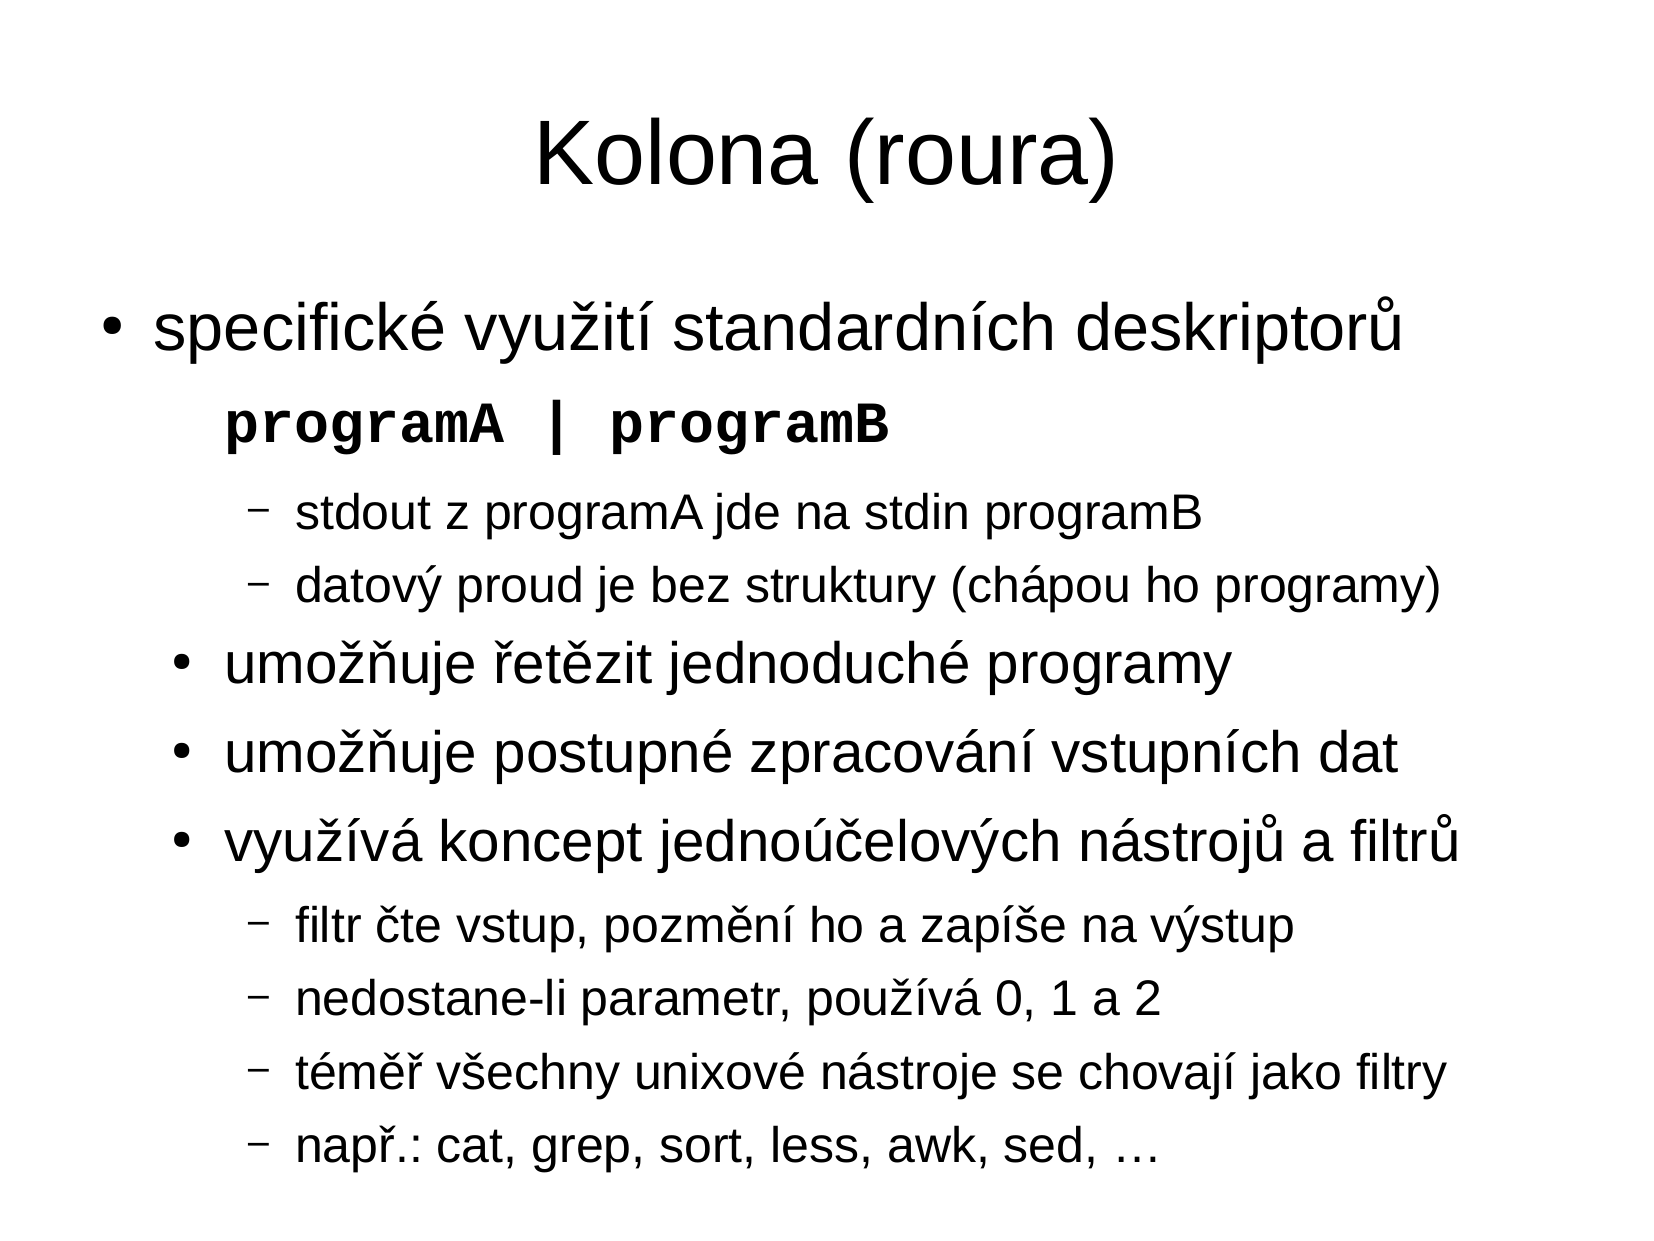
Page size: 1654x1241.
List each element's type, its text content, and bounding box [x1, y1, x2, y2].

title Kolona (roura) [82, 56, 1571, 250]
list specifické využití standardních deskriptorů programA | programB stdout z programA jde na stdin programB datový proud je bez struktury (chápou ho programy) umožňuje řetězit jednoduché programy umožňuje postupné zpracování vstupních dat využívá koncept jednoúčelových nástrojů a filtrů filtr čte vstup, pozmění ho a zapíše na výstup nedostane-li parametr, používá 0, 1 a 2 téměř všechny unixové nástroje se chovají jako filtry např.: cat, grep, sort, less, awk, sed, … [82, 290, 1571, 1174]
